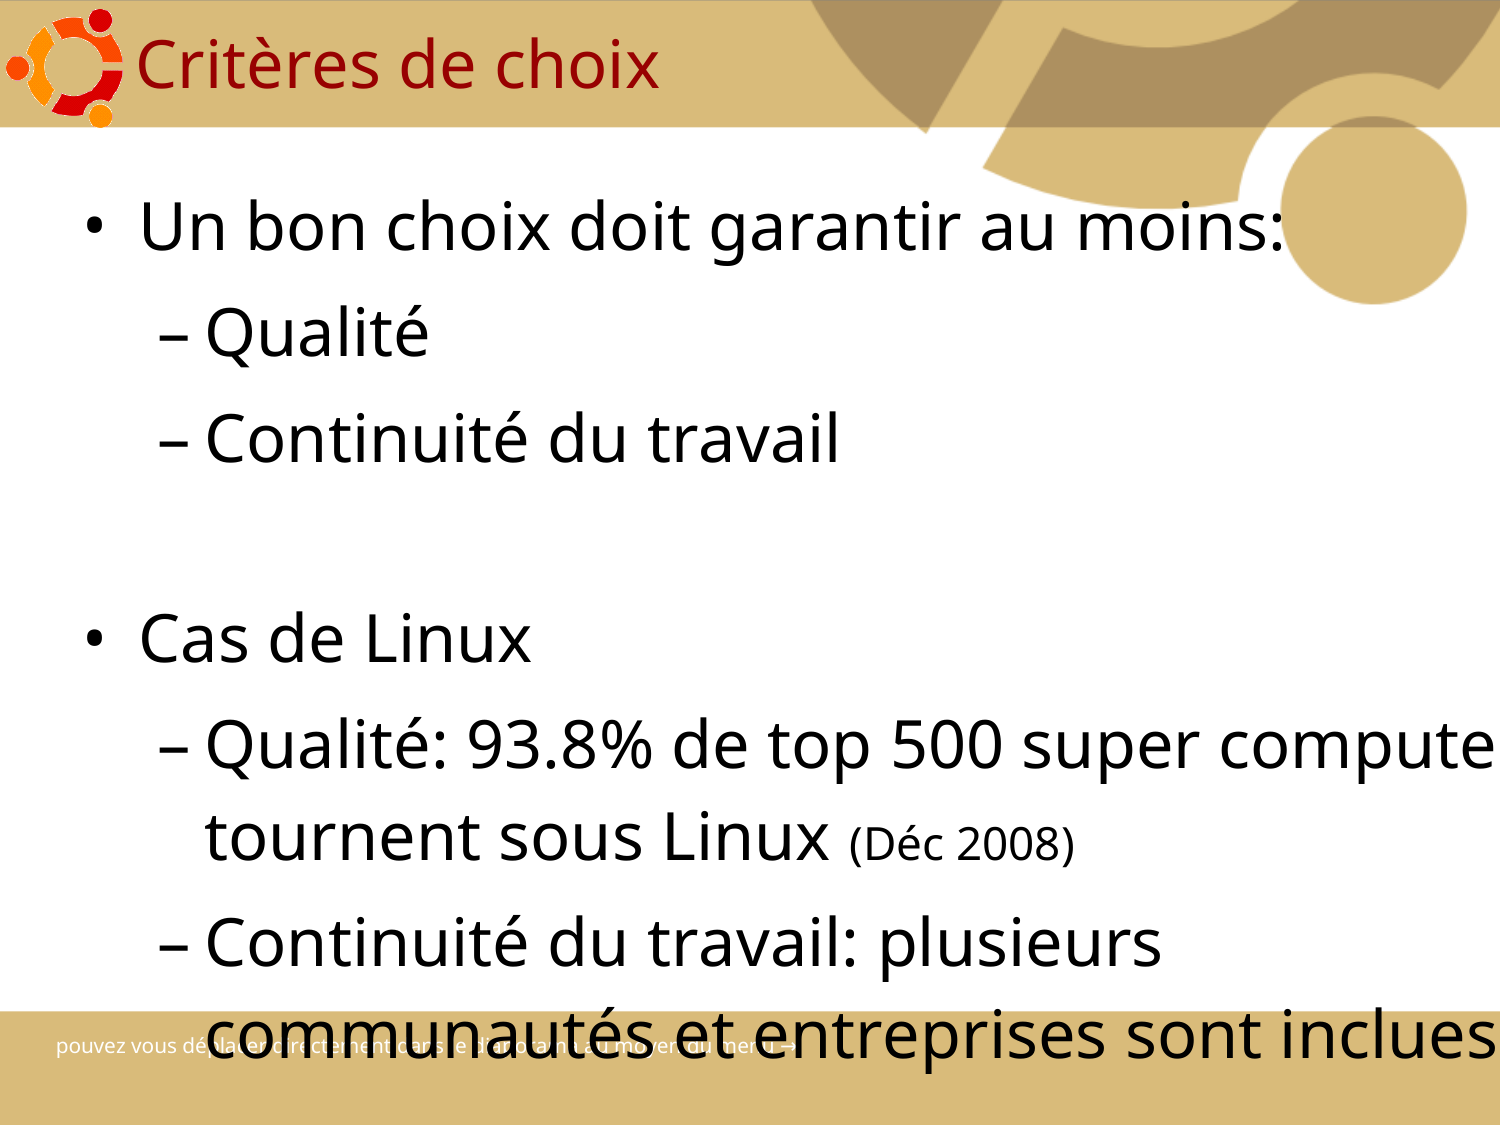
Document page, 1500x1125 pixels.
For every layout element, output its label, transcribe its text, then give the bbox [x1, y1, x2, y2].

title Critères de choix [135, 0, 1417, 152]
picture [0, 0, 1500, 557]
list Un bon choix doit garantir au moins: Qualité Continuité du travail Cas de Linux Qualité: 93.8% de top 500 super computer tournent sous Linux (Déc 2008) Continuité du travail: plusieurs communautés et entreprises sont inclues [82, 178, 1500, 1071]
